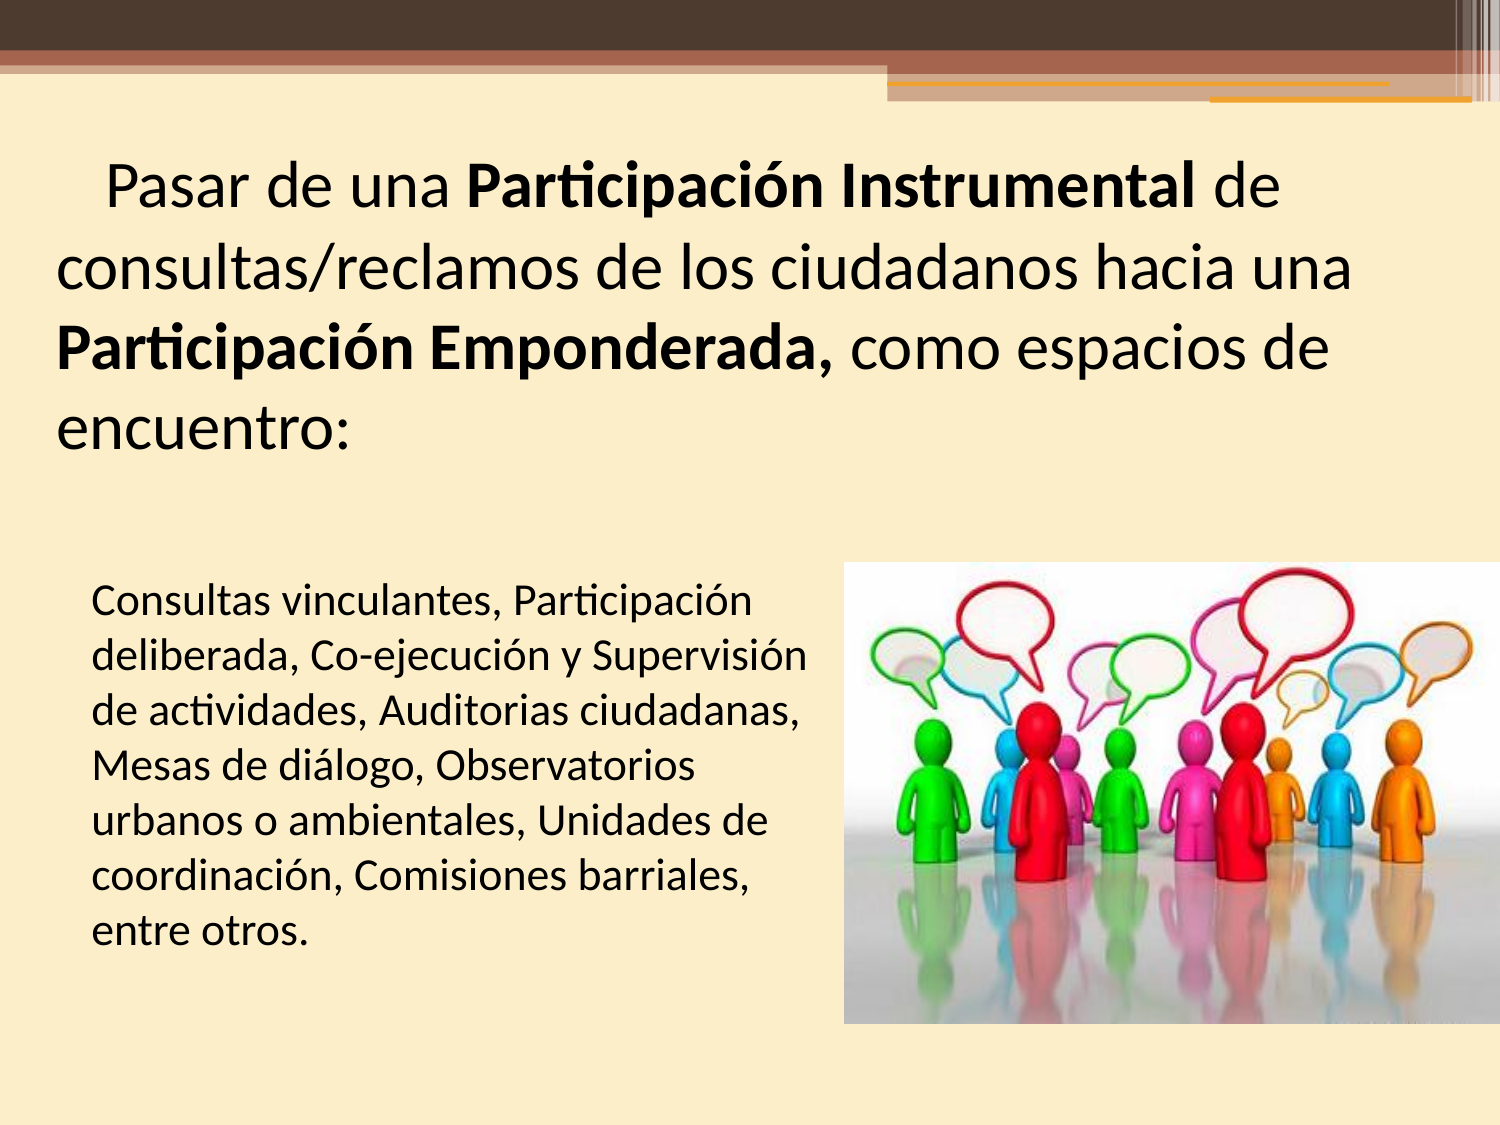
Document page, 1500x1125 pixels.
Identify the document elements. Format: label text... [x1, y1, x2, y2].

list Pasar de una Participación Instrumental de consultas/reclamos de los ciudadanos hacia una Participación Emponderada, como espacios de encuentro: [41, 125, 1392, 516]
text_box Consultas vinculantes, Participación deliberada, Co-ejecución y Supervisión de actividades, Auditorias ciudadanas, Mesas de diálogo, Observatorios urbanos o ambientales, Unidades de coordinación, Comisiones barriales, entre otros. [76, 562, 869, 963]
picture [844, 562, 1500, 1024]
